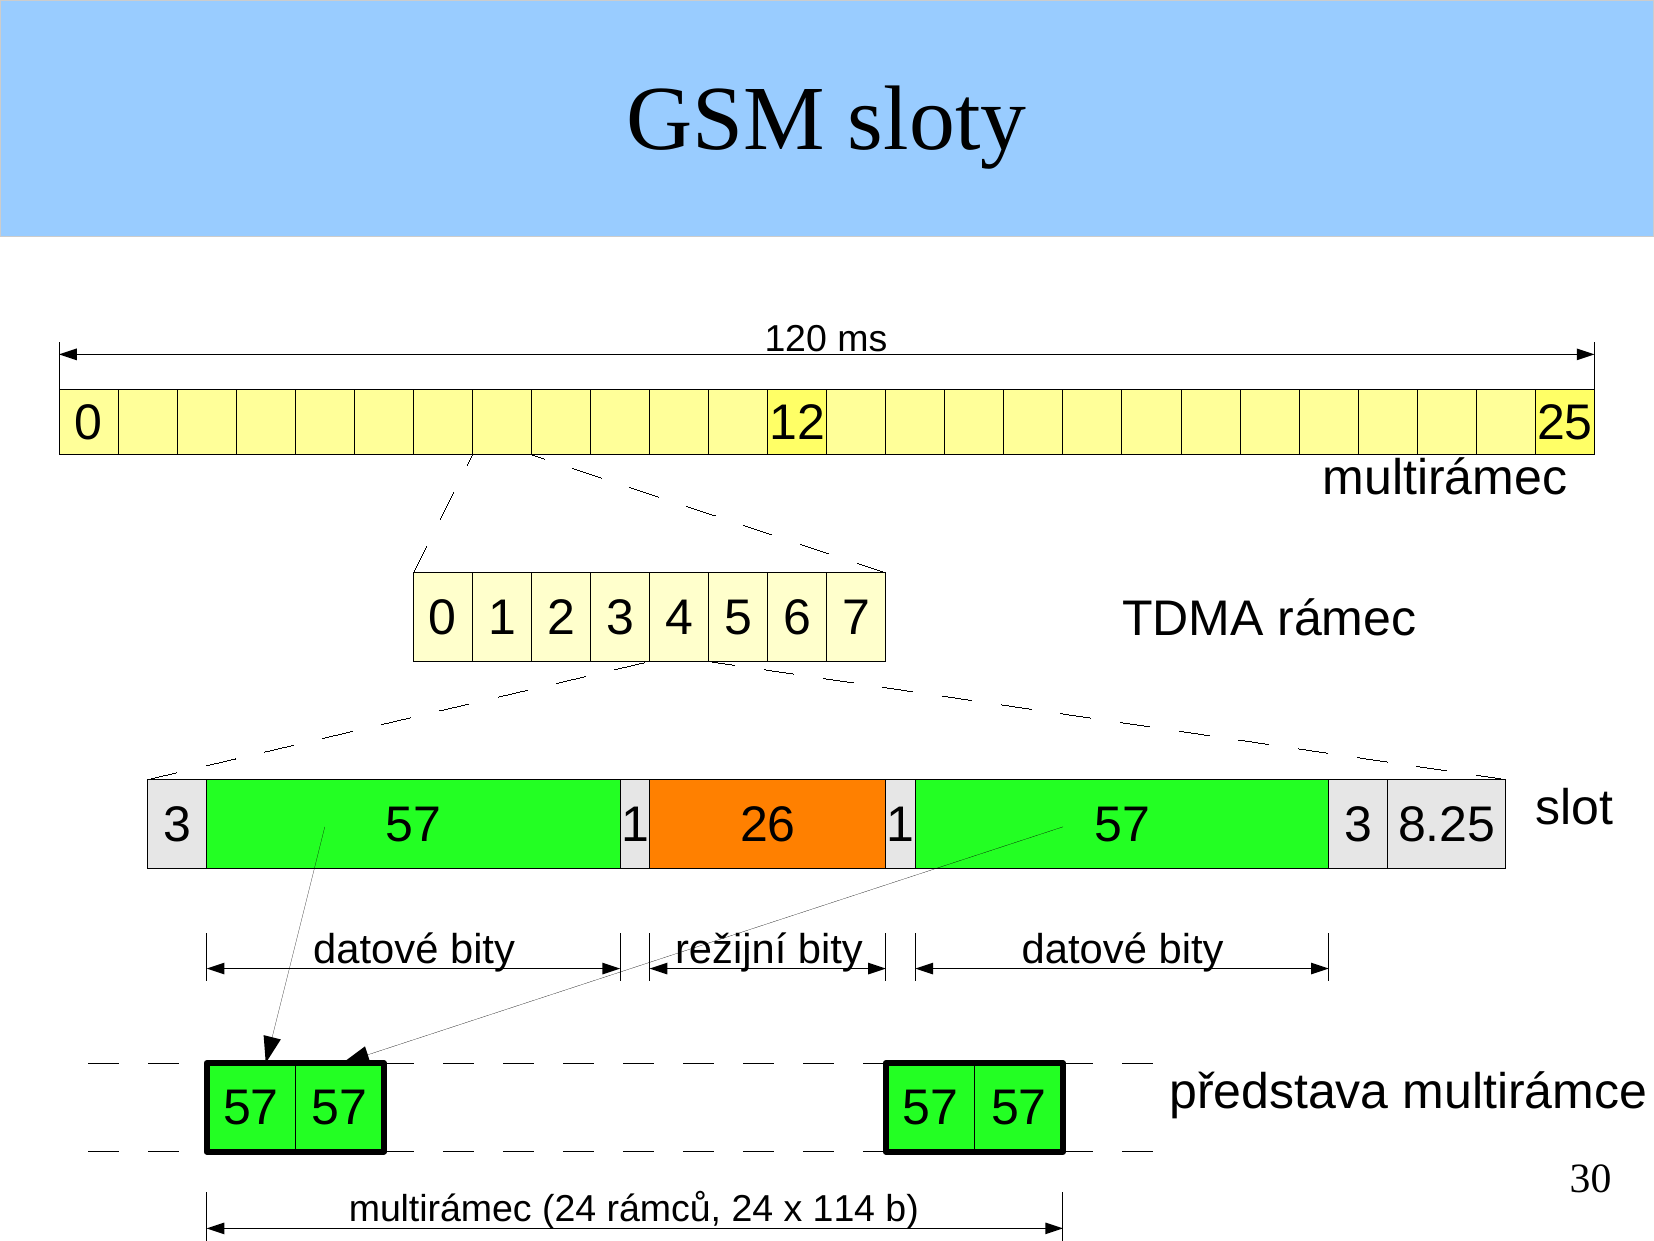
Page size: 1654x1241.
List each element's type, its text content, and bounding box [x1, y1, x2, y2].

text_box 1 [885, 779, 916, 869]
text_box [118, 389, 767, 455]
text_box 4 [649, 572, 708, 662]
text_box 25 [1535, 389, 1595, 455]
text_box 1 [472, 572, 531, 662]
text_box 57 [295, 1066, 381, 1149]
text_box 26 [650, 779, 885, 869]
text_box 6 [767, 572, 826, 662]
text_box 57 [974, 1066, 1060, 1149]
text_box [826, 389, 1535, 455]
text_box 3 [1329, 779, 1388, 869]
text_box 57 [889, 1066, 974, 1149]
text_box 8.25 [1388, 779, 1506, 869]
text_box 1 [620, 779, 650, 869]
text_box 5 [708, 572, 767, 662]
text_box 0 [413, 572, 472, 662]
text_box 0 [59, 389, 118, 455]
text_box 12 [767, 389, 826, 455]
text_box 2 [531, 572, 591, 662]
text_box 57 [206, 779, 620, 869]
text_box představa multirámce [1169, 1063, 1648, 1148]
title GSM sloty [0, 0, 1654, 237]
text_box multirámec [1322, 448, 1568, 534]
text_box TDMA rámec [1122, 590, 1417, 676]
text_box 57 [916, 779, 1329, 869]
text_box 3 [147, 779, 206, 869]
text_box 3 [591, 572, 649, 662]
text_box 7 [826, 572, 886, 662]
text_box slot [1535, 779, 1614, 865]
text_box 57 [210, 1066, 295, 1149]
